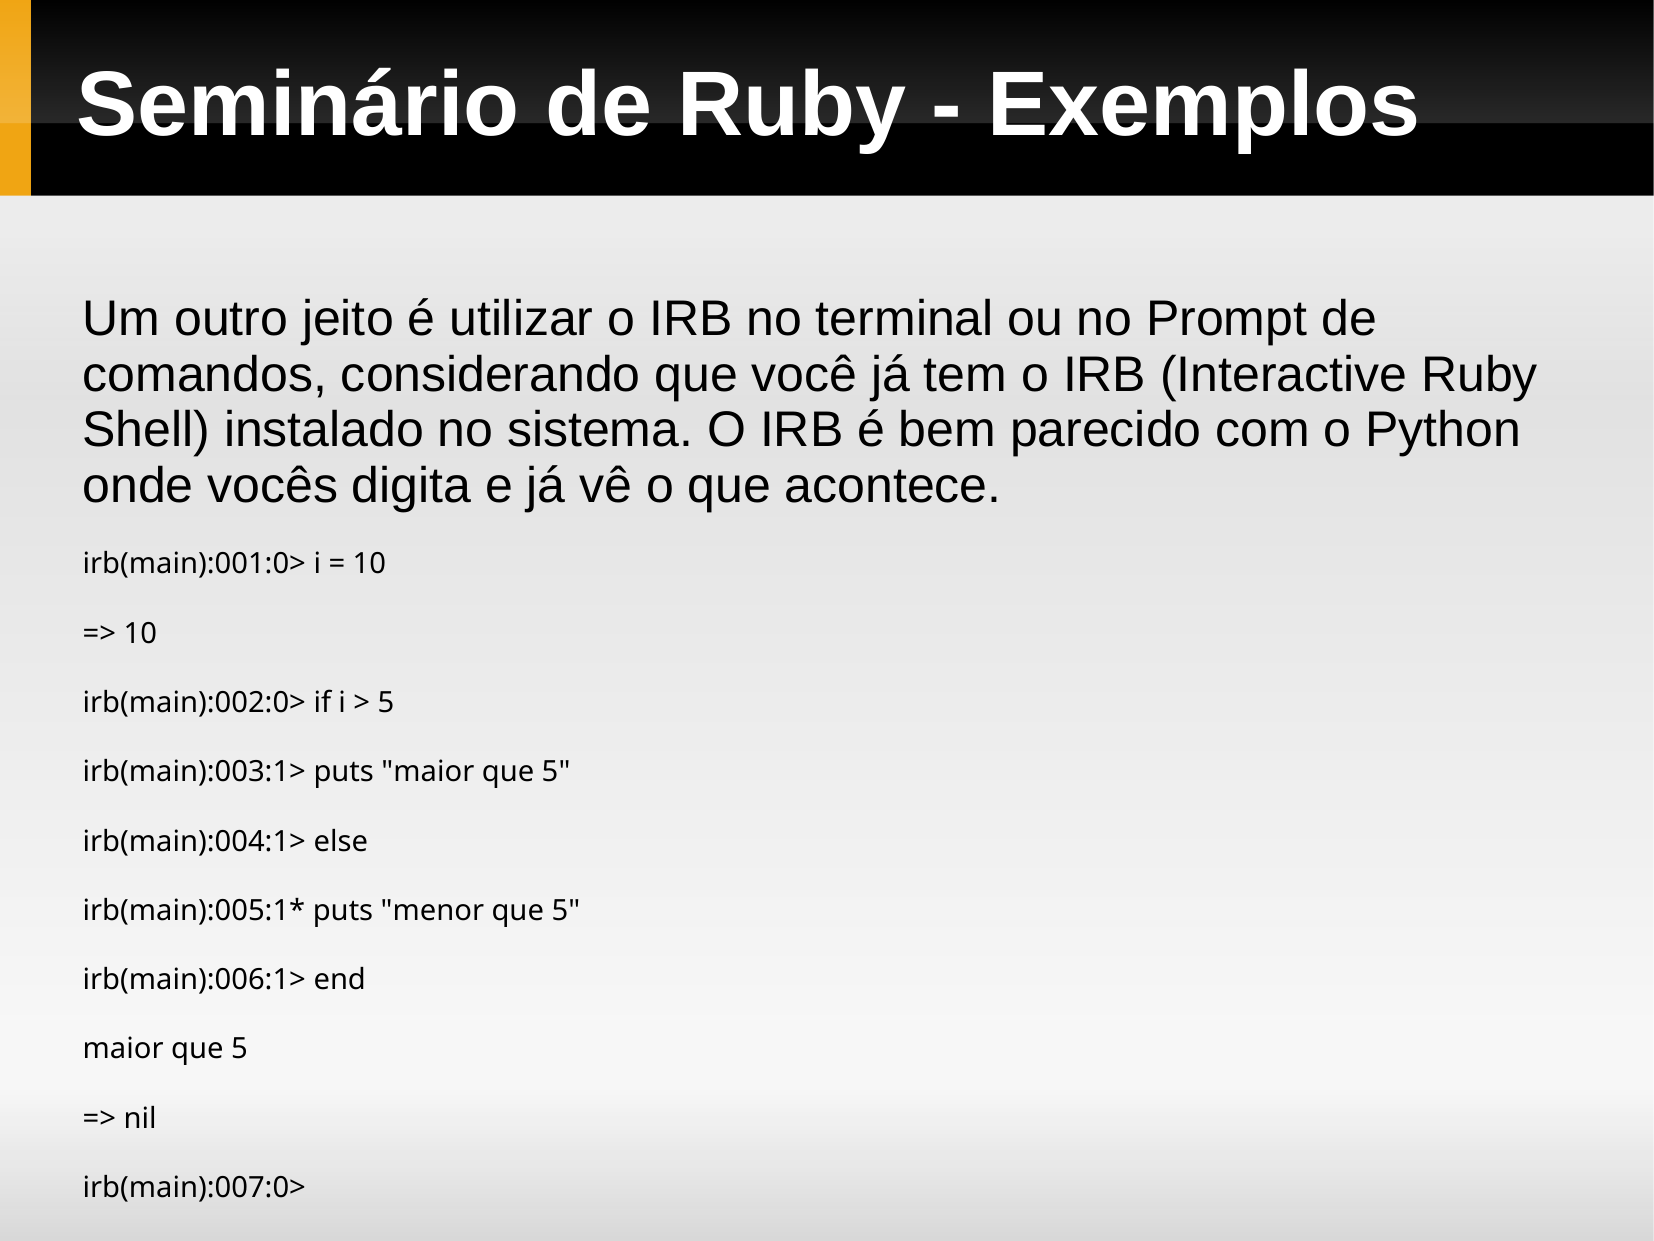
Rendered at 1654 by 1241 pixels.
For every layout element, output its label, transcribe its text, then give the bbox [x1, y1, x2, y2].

title Seminário de Ruby - Exemplos [76, 7, 1565, 200]
list Um outro jeito é utilizar o IRB no terminal ou no Prompt de comandos, considerando que você já tem o IRB (Interactive Ruby Shell) instalado no sistema. O IRB é bem parecido com o Python onde vocês digita e já vê o que acontece. irb(main):001:0> i = 10 => 10 irb(main):002:0> if i > 5 irb(main):003:1> puts "maior que 5" irb(main):004:1> else irb(main):005:1* puts "menor que 5" irb(main):006:1> end maior que 5 => nil irb(main):007:0> [82, 290, 1571, 1152]
picture [0, 0, 1654, 1241]
